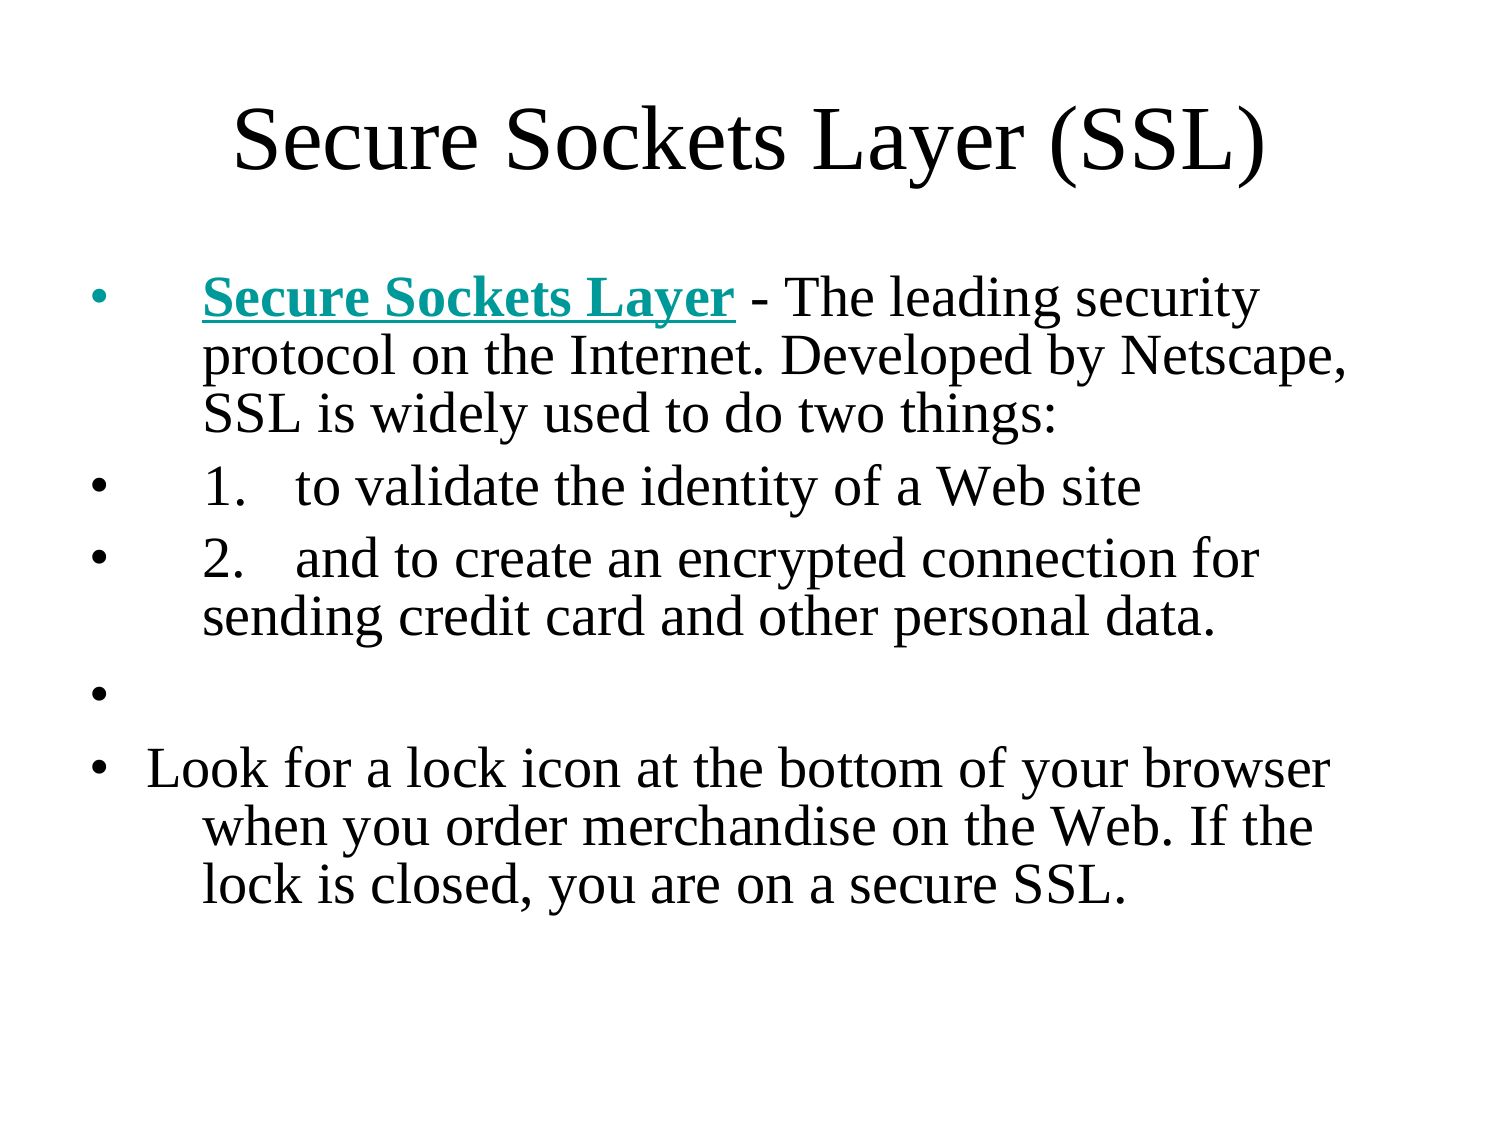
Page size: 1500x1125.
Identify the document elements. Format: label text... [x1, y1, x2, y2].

title Secure Sockets Layer (SSL) [75, 45, 1426, 233]
list Secure Sockets Layer - The leading security protocol on the Internet. Developed by Netscape, SSL is widely used to do two things: 1. to validate the identity of a Web site 2. and to create an encrypted connection for sending credit card and other personal data. Look for a lock icon at the bottom of your browser when you order merchandise on the Web. If the lock is closed, you are on a secure SSL. [75, 262, 1426, 1029]
